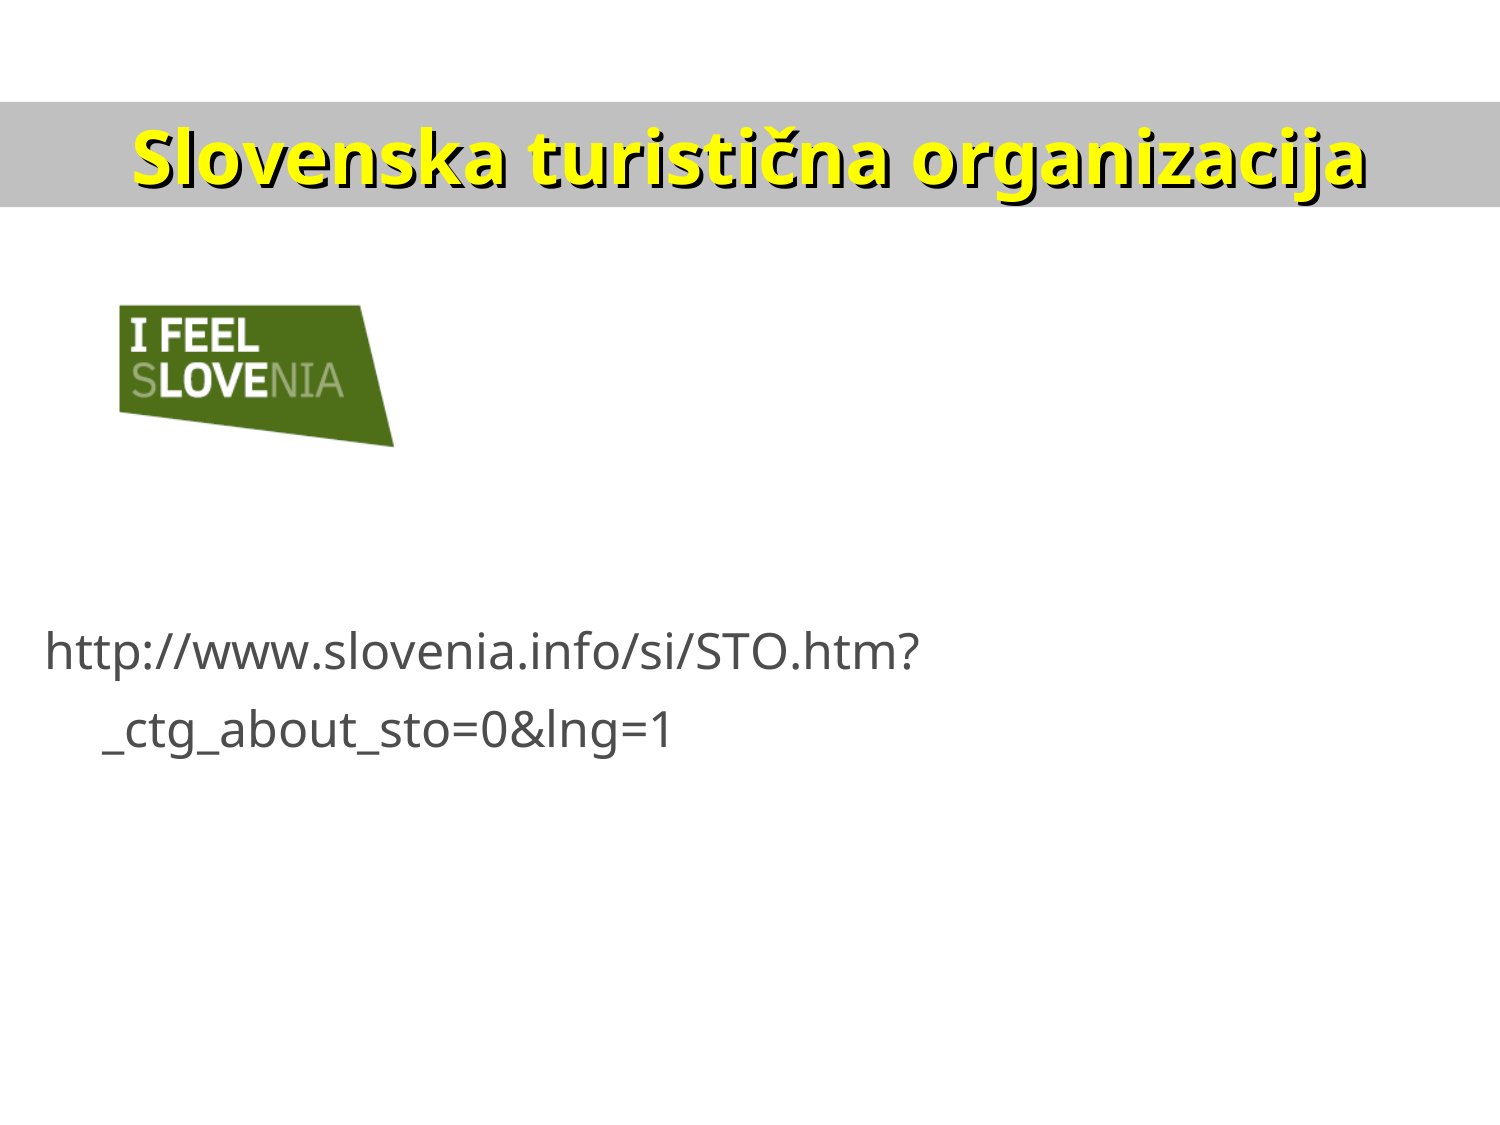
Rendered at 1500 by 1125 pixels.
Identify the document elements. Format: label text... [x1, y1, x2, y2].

picture [112, 290, 413, 468]
text_box Slovenska turistična organizacija [0, 101, 1500, 208]
text_box http://www.slovenia.info/si/STO.htm?_ctg_about_sto=0&lng=1 [29, 594, 1471, 766]
